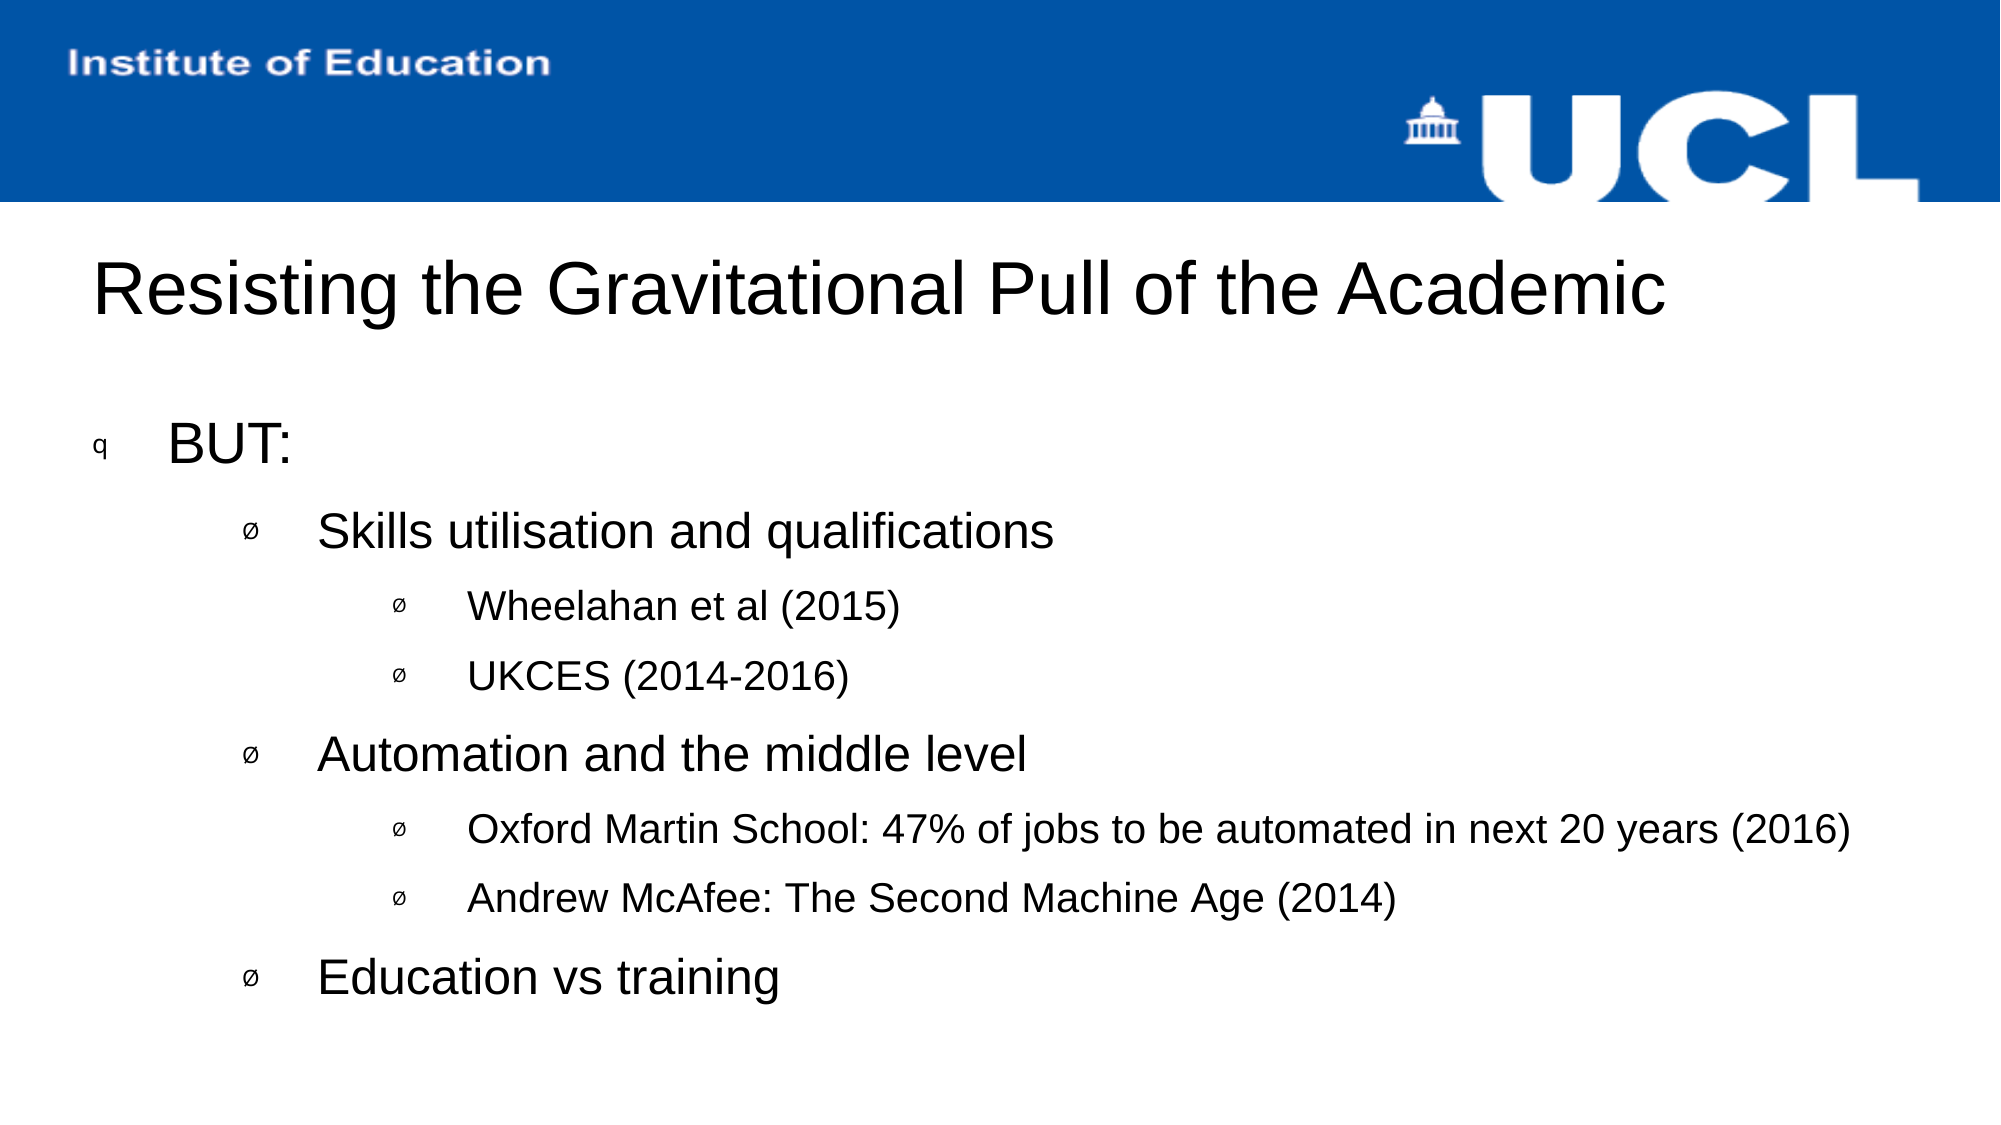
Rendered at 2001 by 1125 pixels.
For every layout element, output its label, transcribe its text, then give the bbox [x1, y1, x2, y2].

text_box Resisting the Gravitational Pull of the Academic [77, 238, 1808, 338]
text_box BUT: Skills utilisation and qualifications Wheelahan et al (2015) UKCES (2014-2016) Automation and the middle level Oxford Martin School: 47% of jobs to be automated in next 20 years (2016) Andrew McAfee: The Second Machine Age (2014) Education vs training [77, 370, 1887, 1013]
